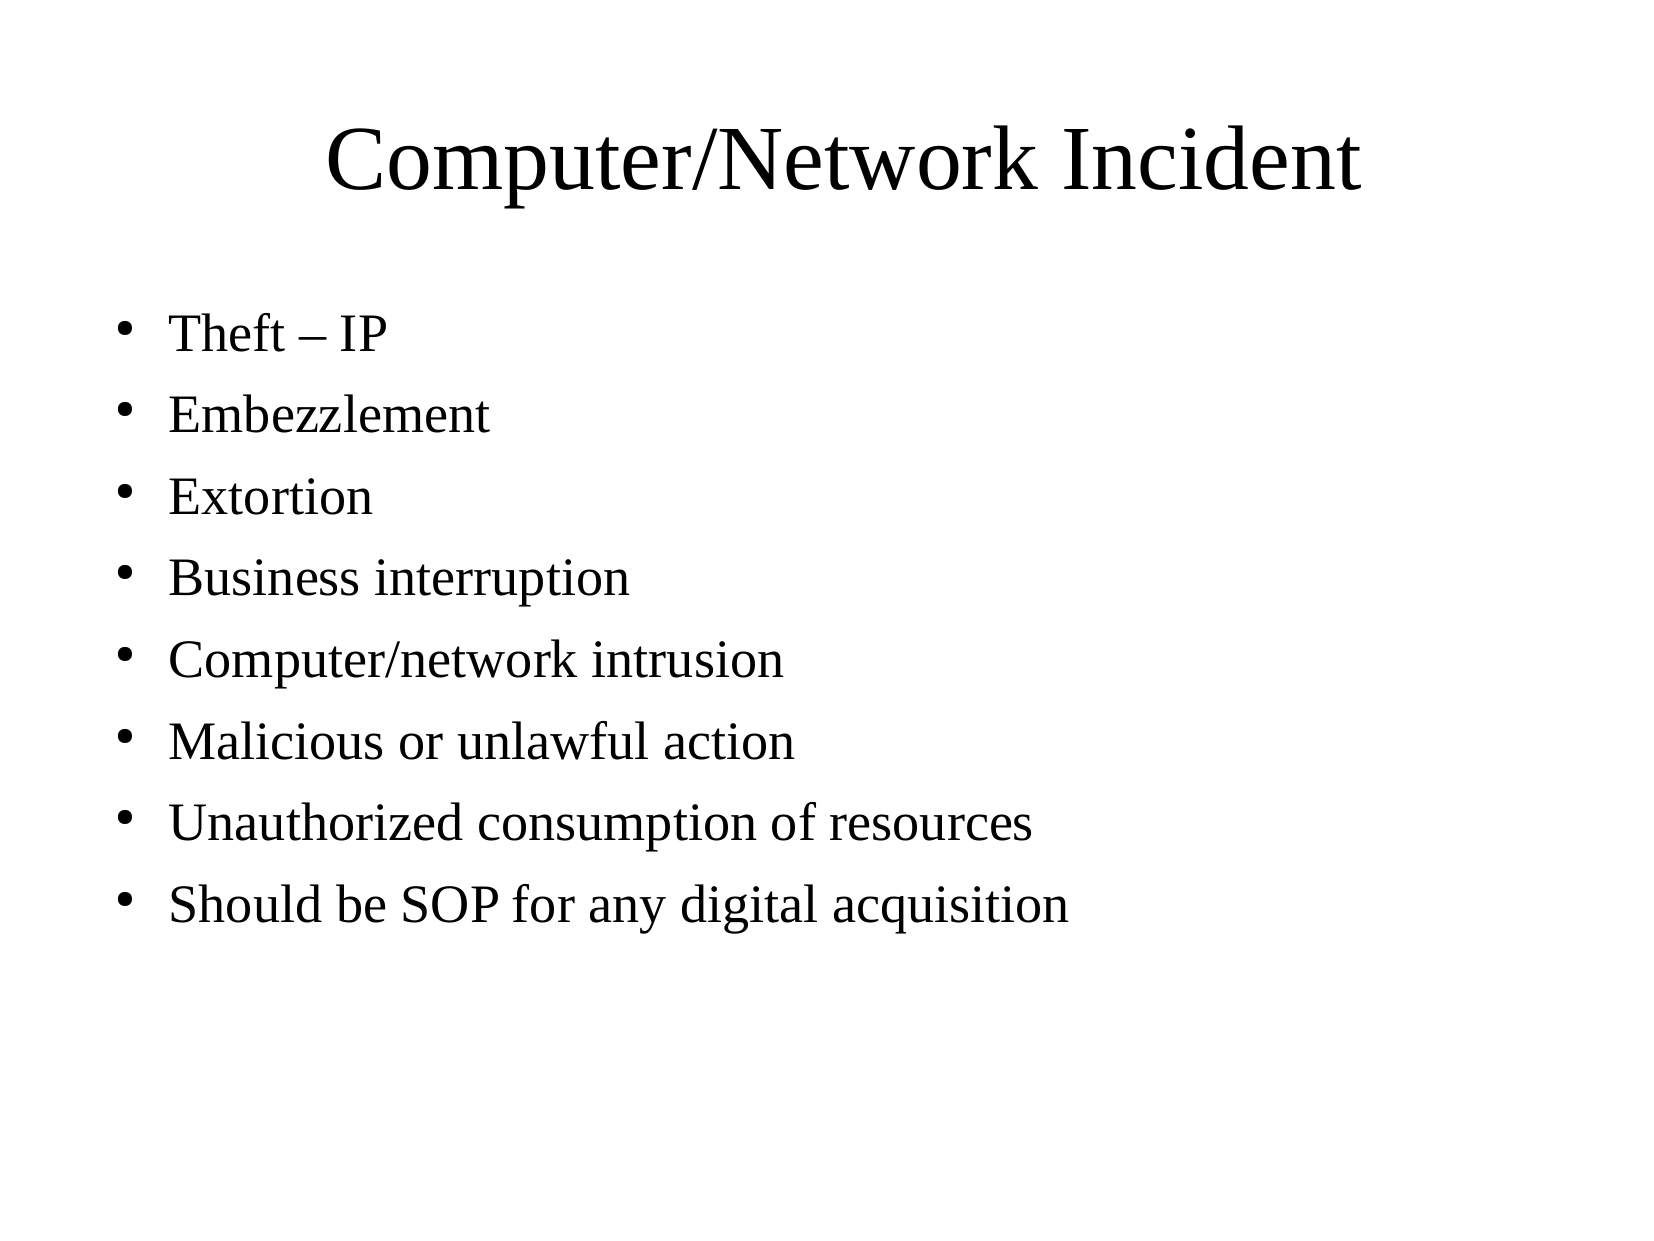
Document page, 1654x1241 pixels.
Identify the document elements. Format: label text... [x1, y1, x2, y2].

title Computer/Network Incident [82, 49, 1571, 257]
list Theft – IP Embezzlement Extortion Business interruption Computer/network intrusion Malicious or unlawful action Unauthorized consumption of resources Should be SOP for any digital acquisition [82, 289, 1571, 1108]
